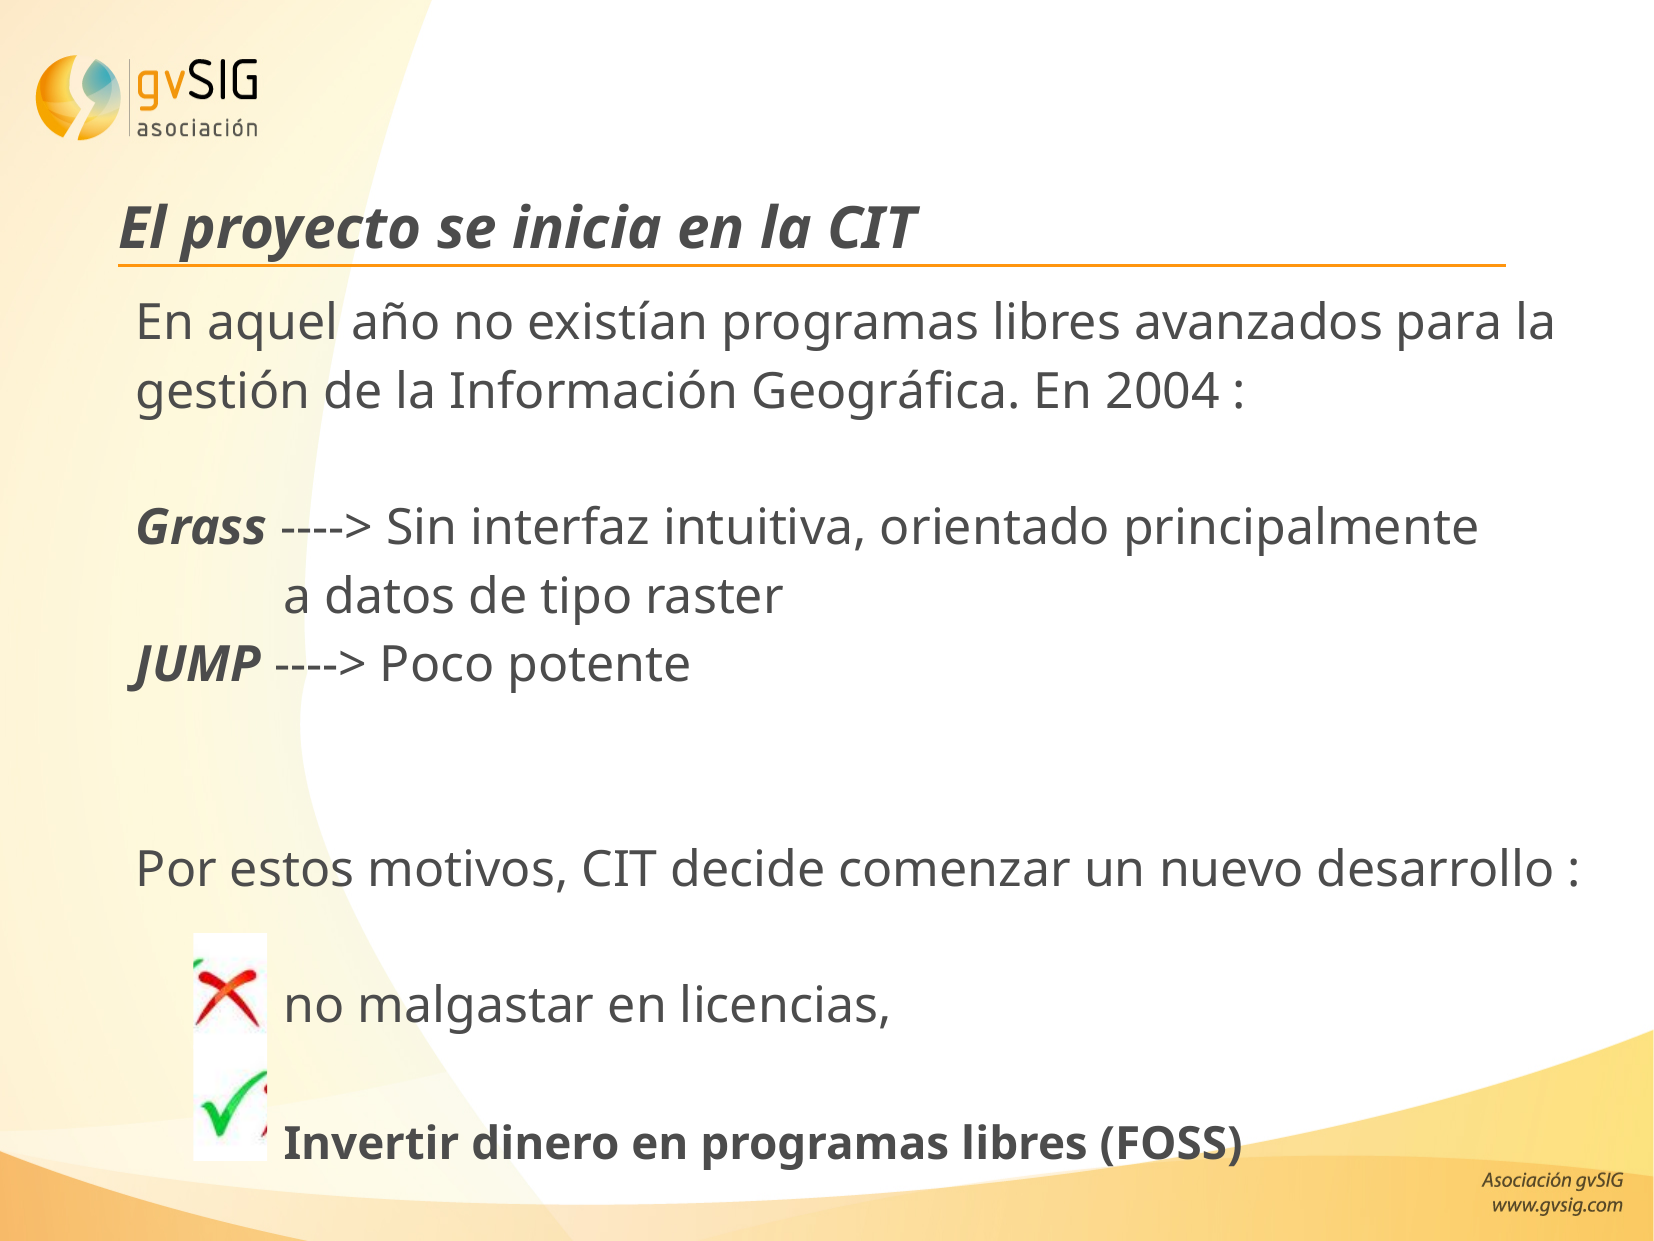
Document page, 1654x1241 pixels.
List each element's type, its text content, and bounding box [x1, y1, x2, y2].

picture [0, 0, 1654, 1241]
title El proyecto se inicia en la CIT [118, 177, 1607, 276]
title En aquel año no existían programas libres avanzados para la gestión de la Información Geográfica. En 2004 : Grass ----> Sin interfaz intuitiva, orientado principalmente a datos de tipo raster JUMP ----> Poco potente Por estos motivos, CIT decide comenzar un nuevo desarrollo : no malgastar en licencias, Invertir dinero en programas libres (FOSS) [135, 322, 1625, 1138]
